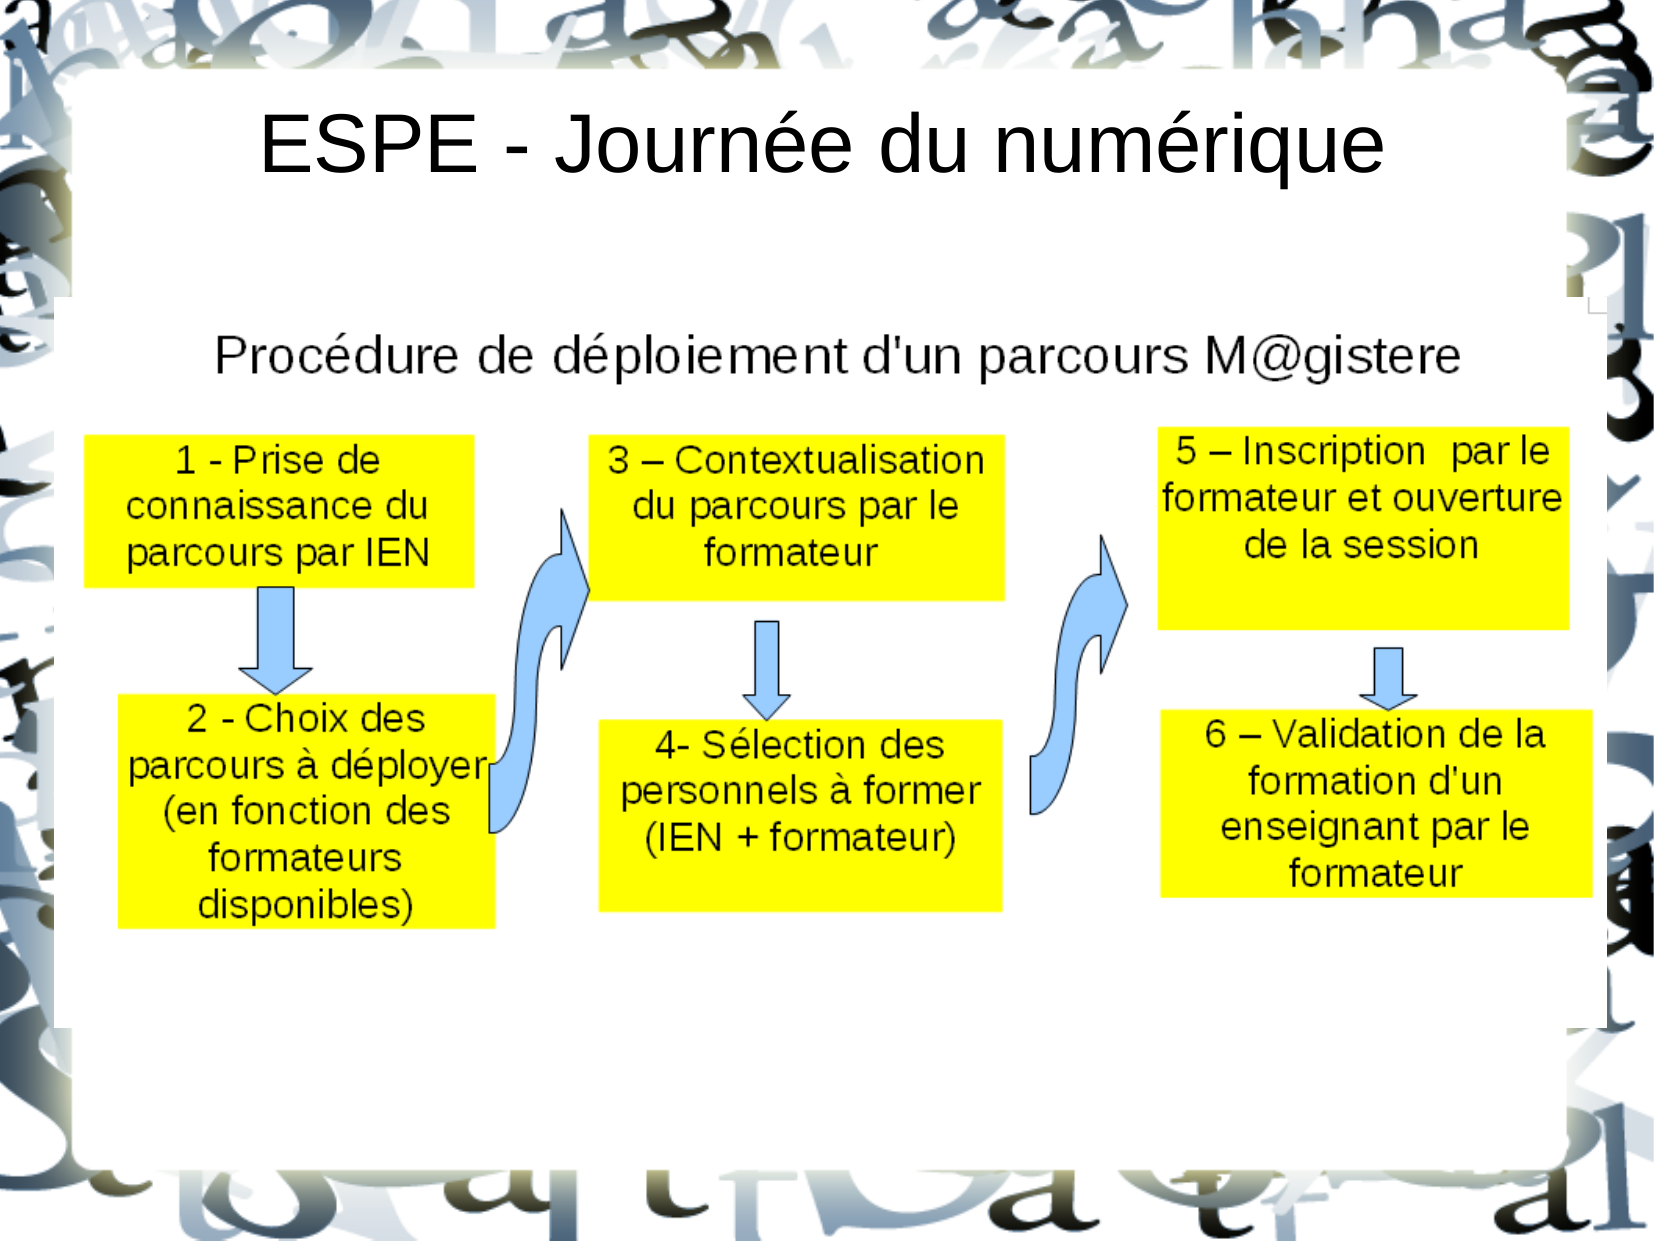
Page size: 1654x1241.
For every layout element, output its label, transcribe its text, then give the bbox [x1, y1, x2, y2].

picture [0, 0, 1654, 1241]
title ESPE - Journée du numérique [131, 89, 1512, 239]
